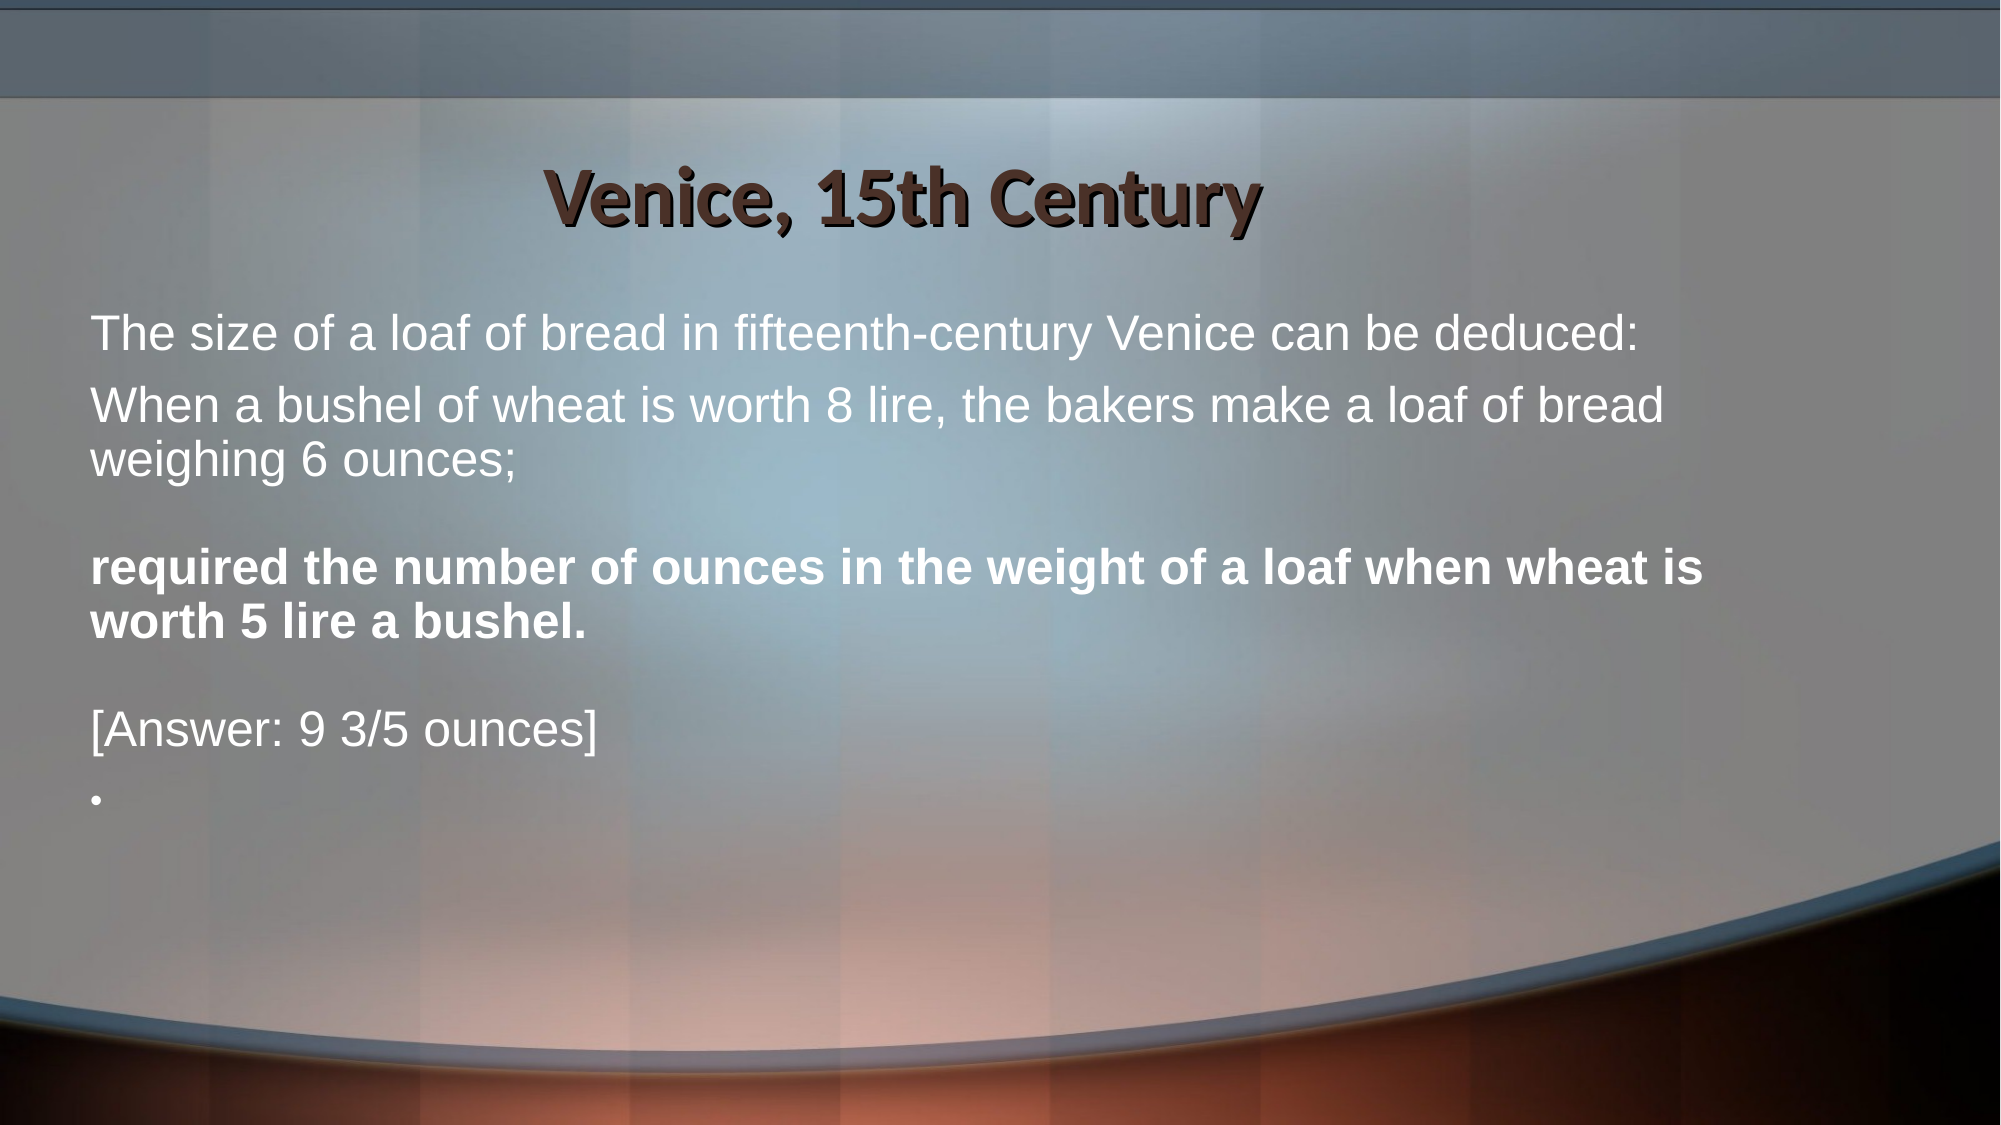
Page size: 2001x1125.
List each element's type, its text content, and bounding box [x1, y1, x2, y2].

title Venice, 15th Century [75, 104, 1732, 294]
list The size of a loaf of bread in fifteenth-century Venice can be deduced: When a bushel of wheat is worth 8 lire, the bakers make a loaf of bread weighing 6 ounces; required the number of ounces in the weight of a loaf when wheat is worth 5 lire a bushel. [Answer: 9 3/5 ounces] [75, 299, 1732, 920]
